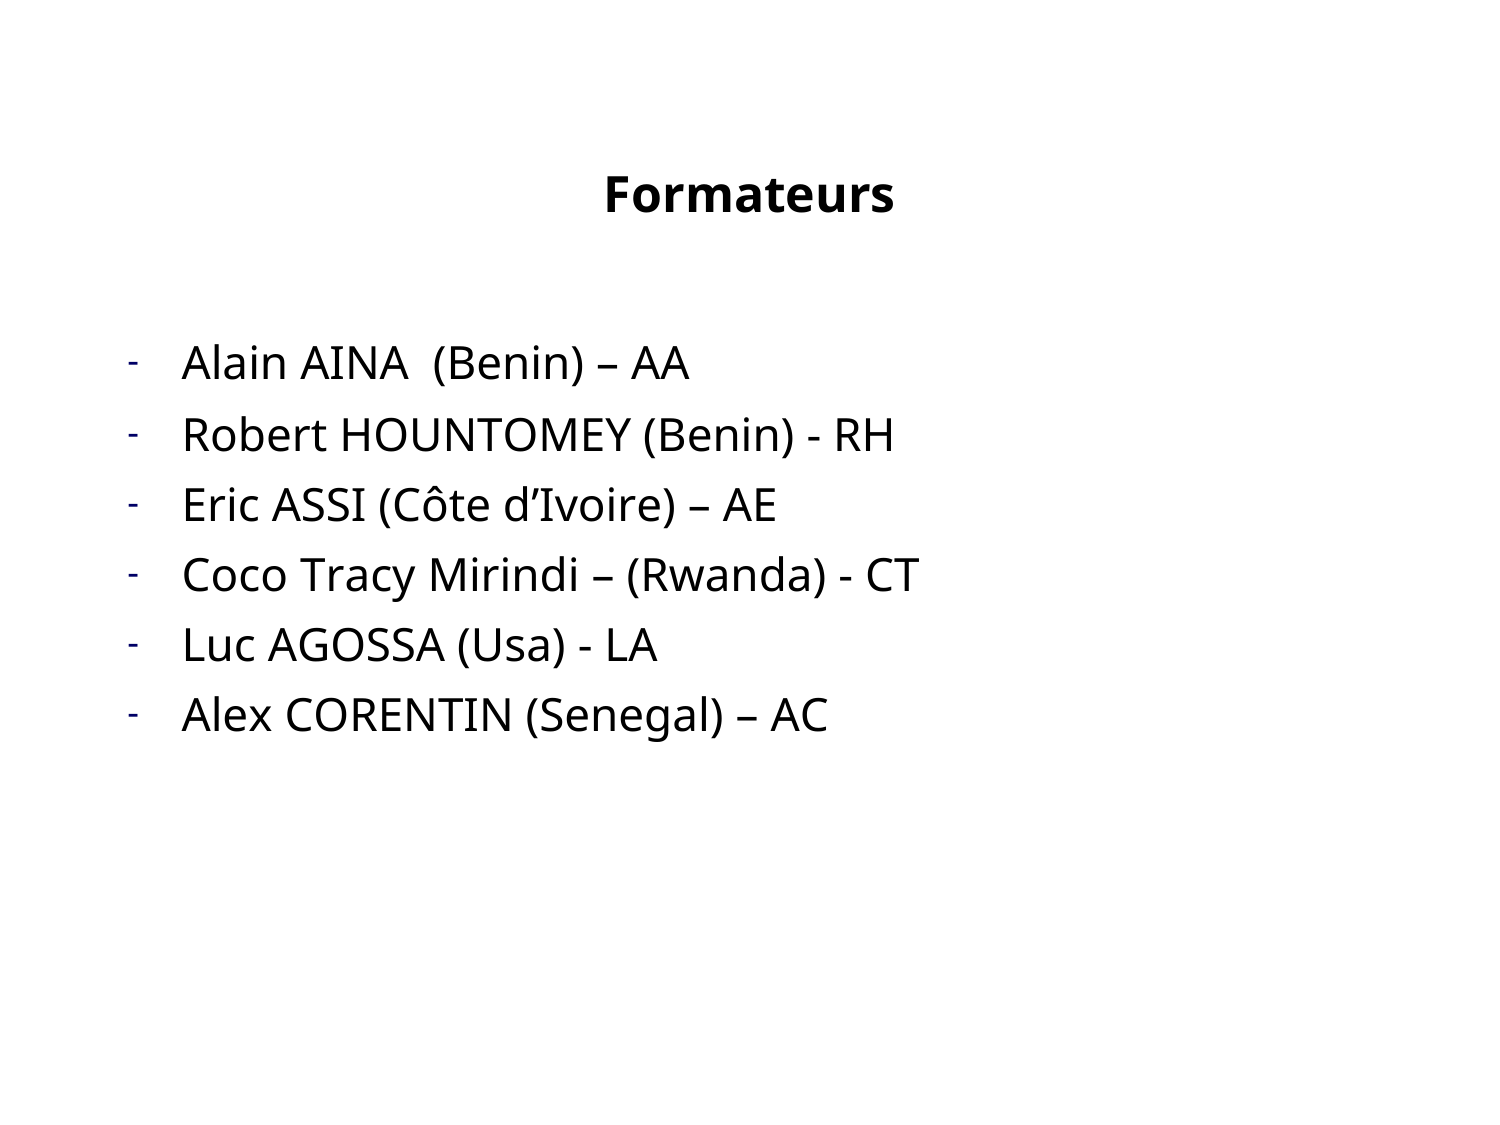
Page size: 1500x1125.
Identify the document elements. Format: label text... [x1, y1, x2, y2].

title Formateurs [112, 158, 1388, 230]
list Alain AINA (Benin) – AA Robert HOUNTOMEY (Benin) - RH Eric ASSI (Côte d’Ivoire) – AE Coco Tracy Mirindi – (Rwanda) - CT Luc AGOSSA (Usa) - LA Alex CORENTIN (Senegal) – AC [112, 324, 1388, 1026]
